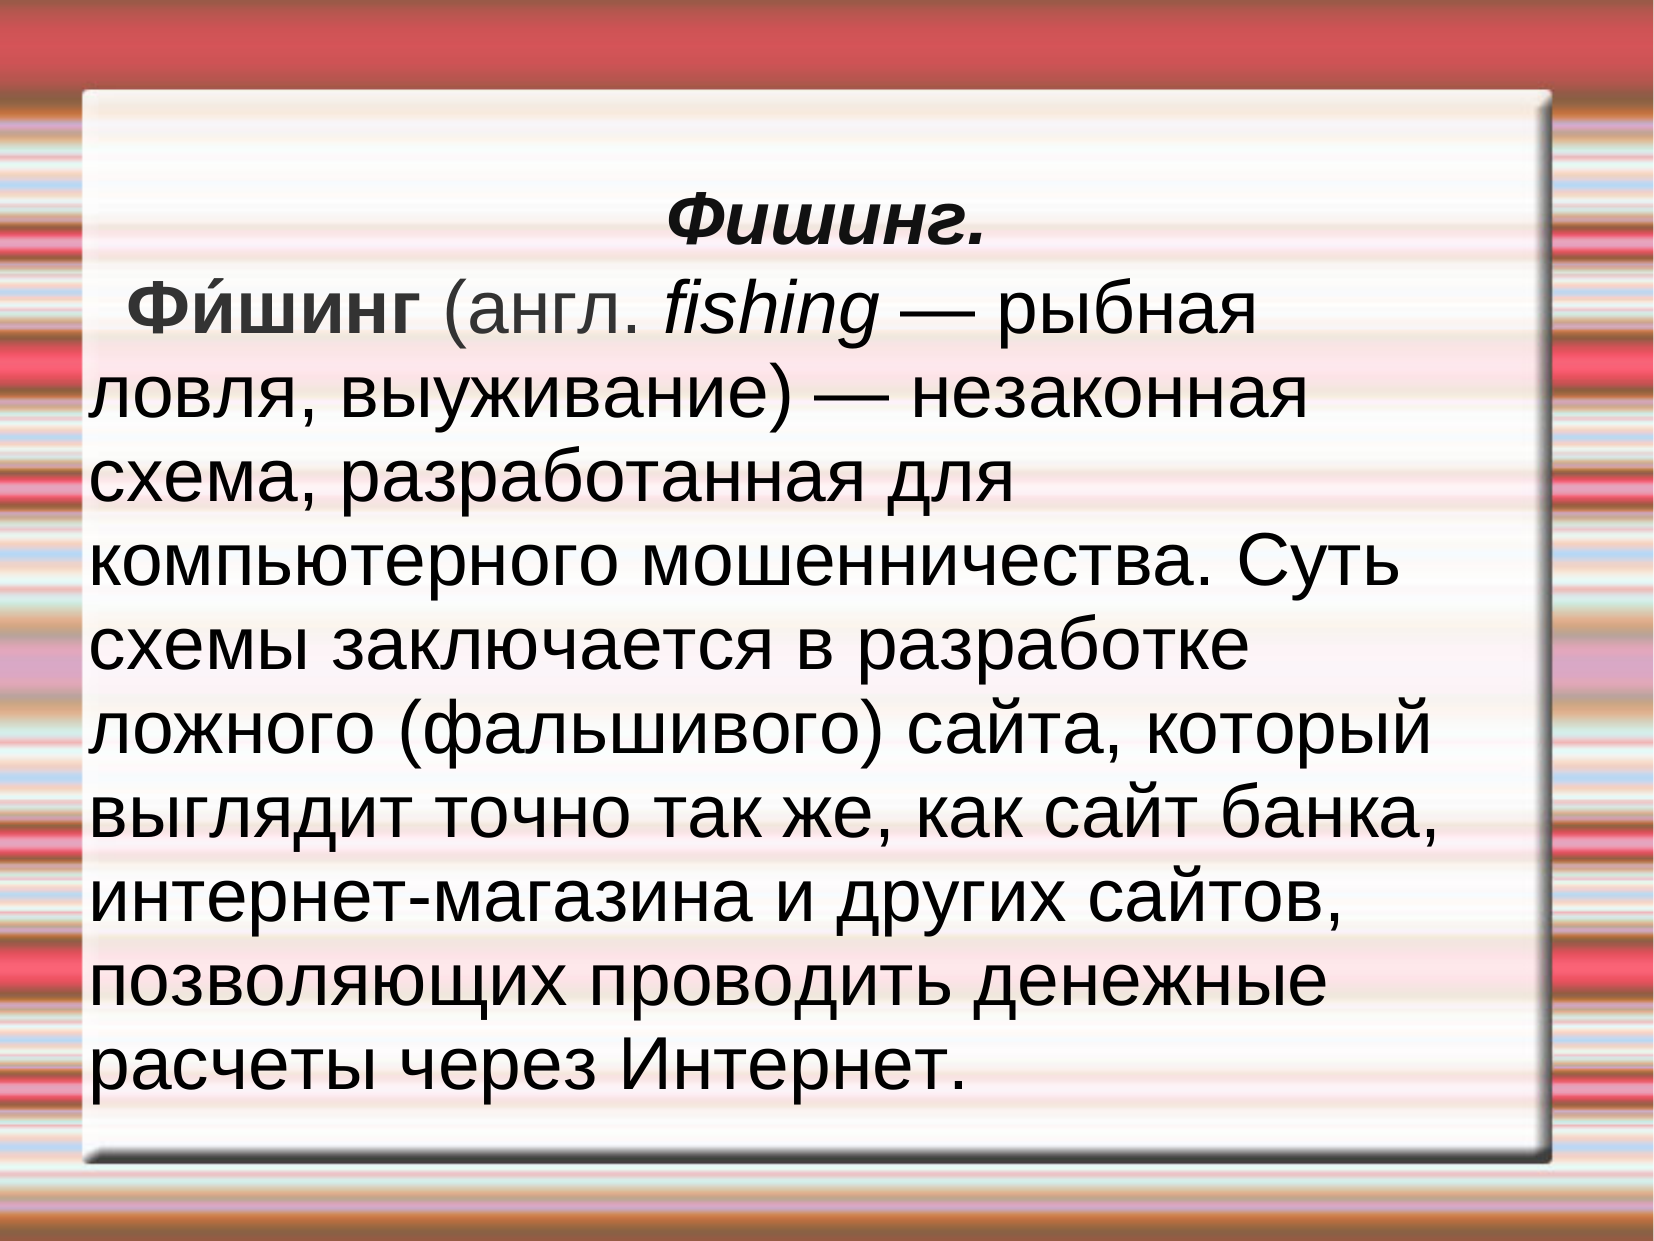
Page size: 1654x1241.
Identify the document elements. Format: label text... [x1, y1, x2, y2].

list Фи́шинг (англ. fishing — рыбная ловля, выуживание) — незаконная схема, разработанная для компьютерного мошенничества. Суть схемы заключается в разработке ложного (фальшивого) сайта, который выглядит точно так же, как сайт банка, интернет-магазина и других сайтов, позволяющих проводить денежные расчеты через Интернет. [88, 265, 1460, 1182]
picture [0, 0, 1654, 1241]
title Фишинг. [121, 114, 1534, 322]
